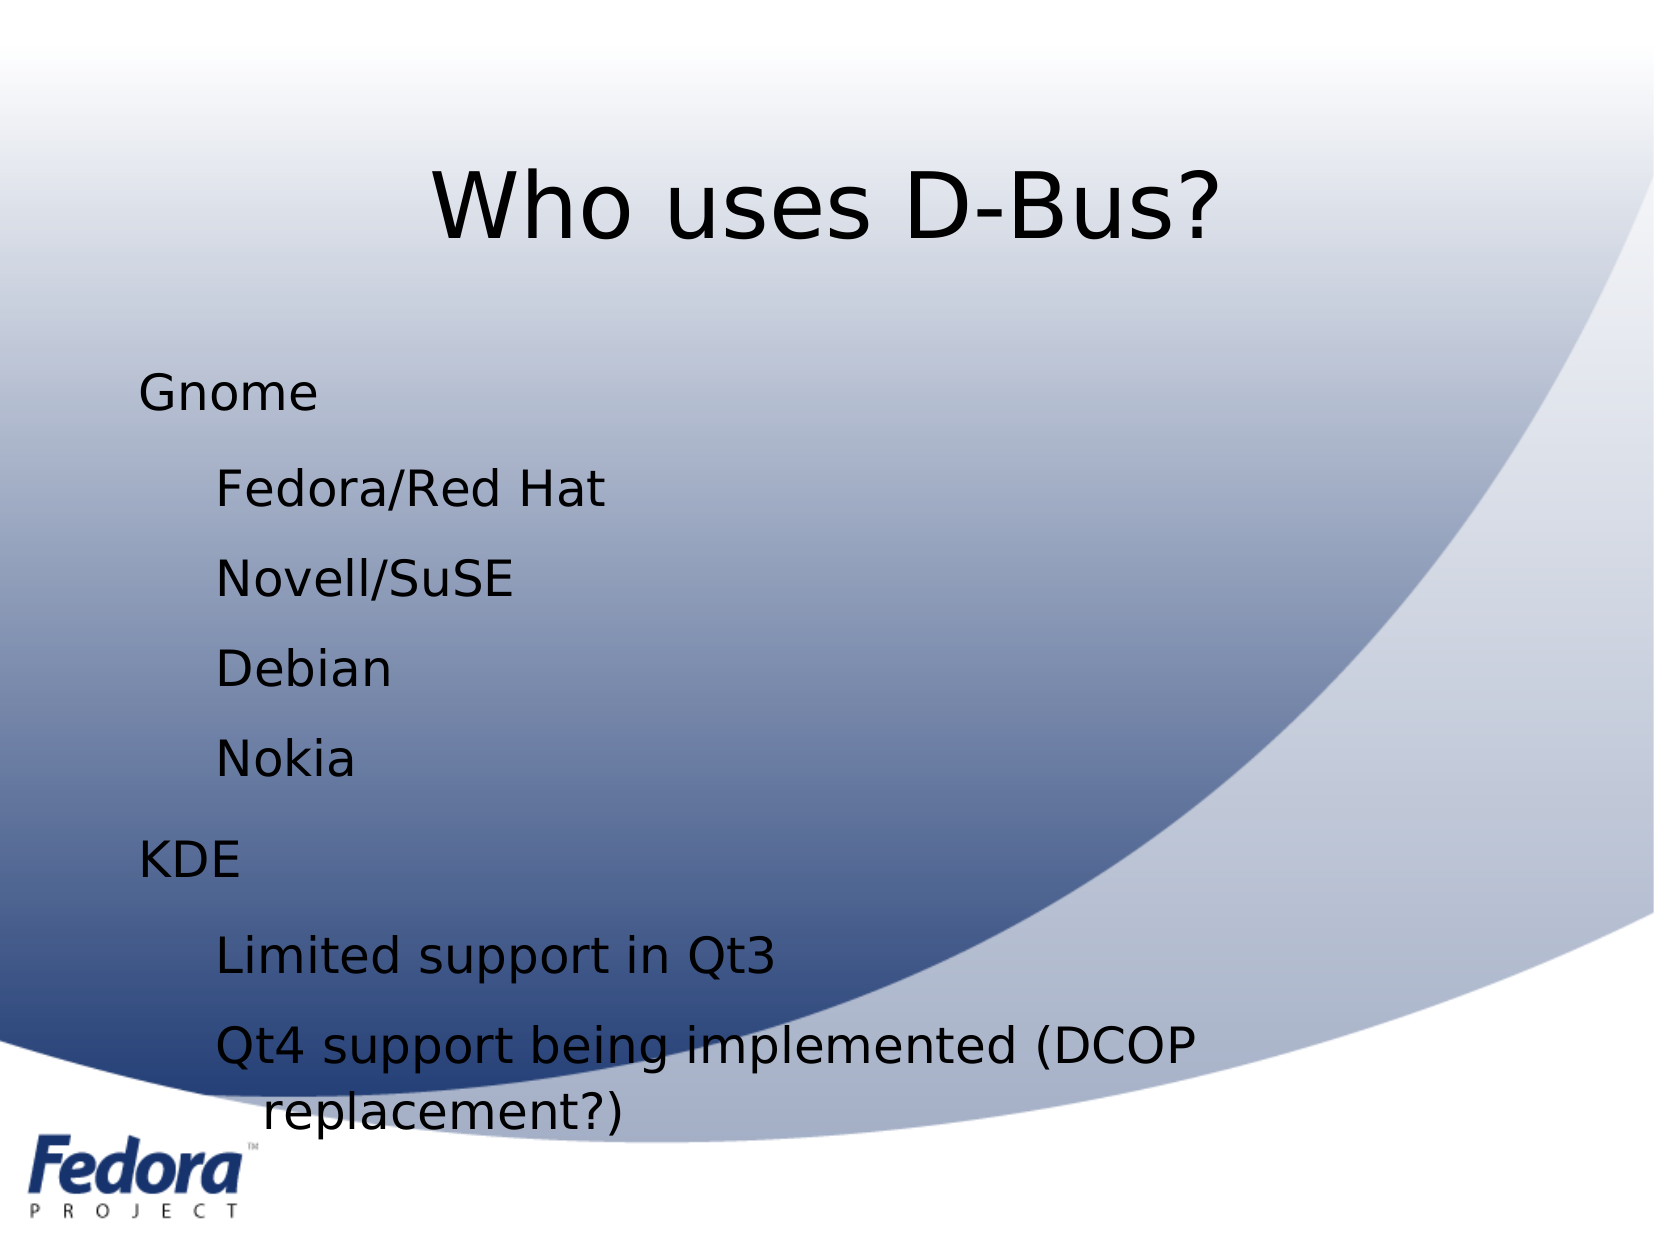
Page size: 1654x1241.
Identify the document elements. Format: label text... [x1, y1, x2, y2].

picture [0, 0, 1654, 1241]
list Gnome Fedora/Red Hat Novell/SuSE Debian Nokia KDE Limited support in Qt3 Qt4 support being implemented (DCOP replacement?) [121, 344, 1534, 1142]
title Who uses D-Bus? [121, 102, 1534, 310]
